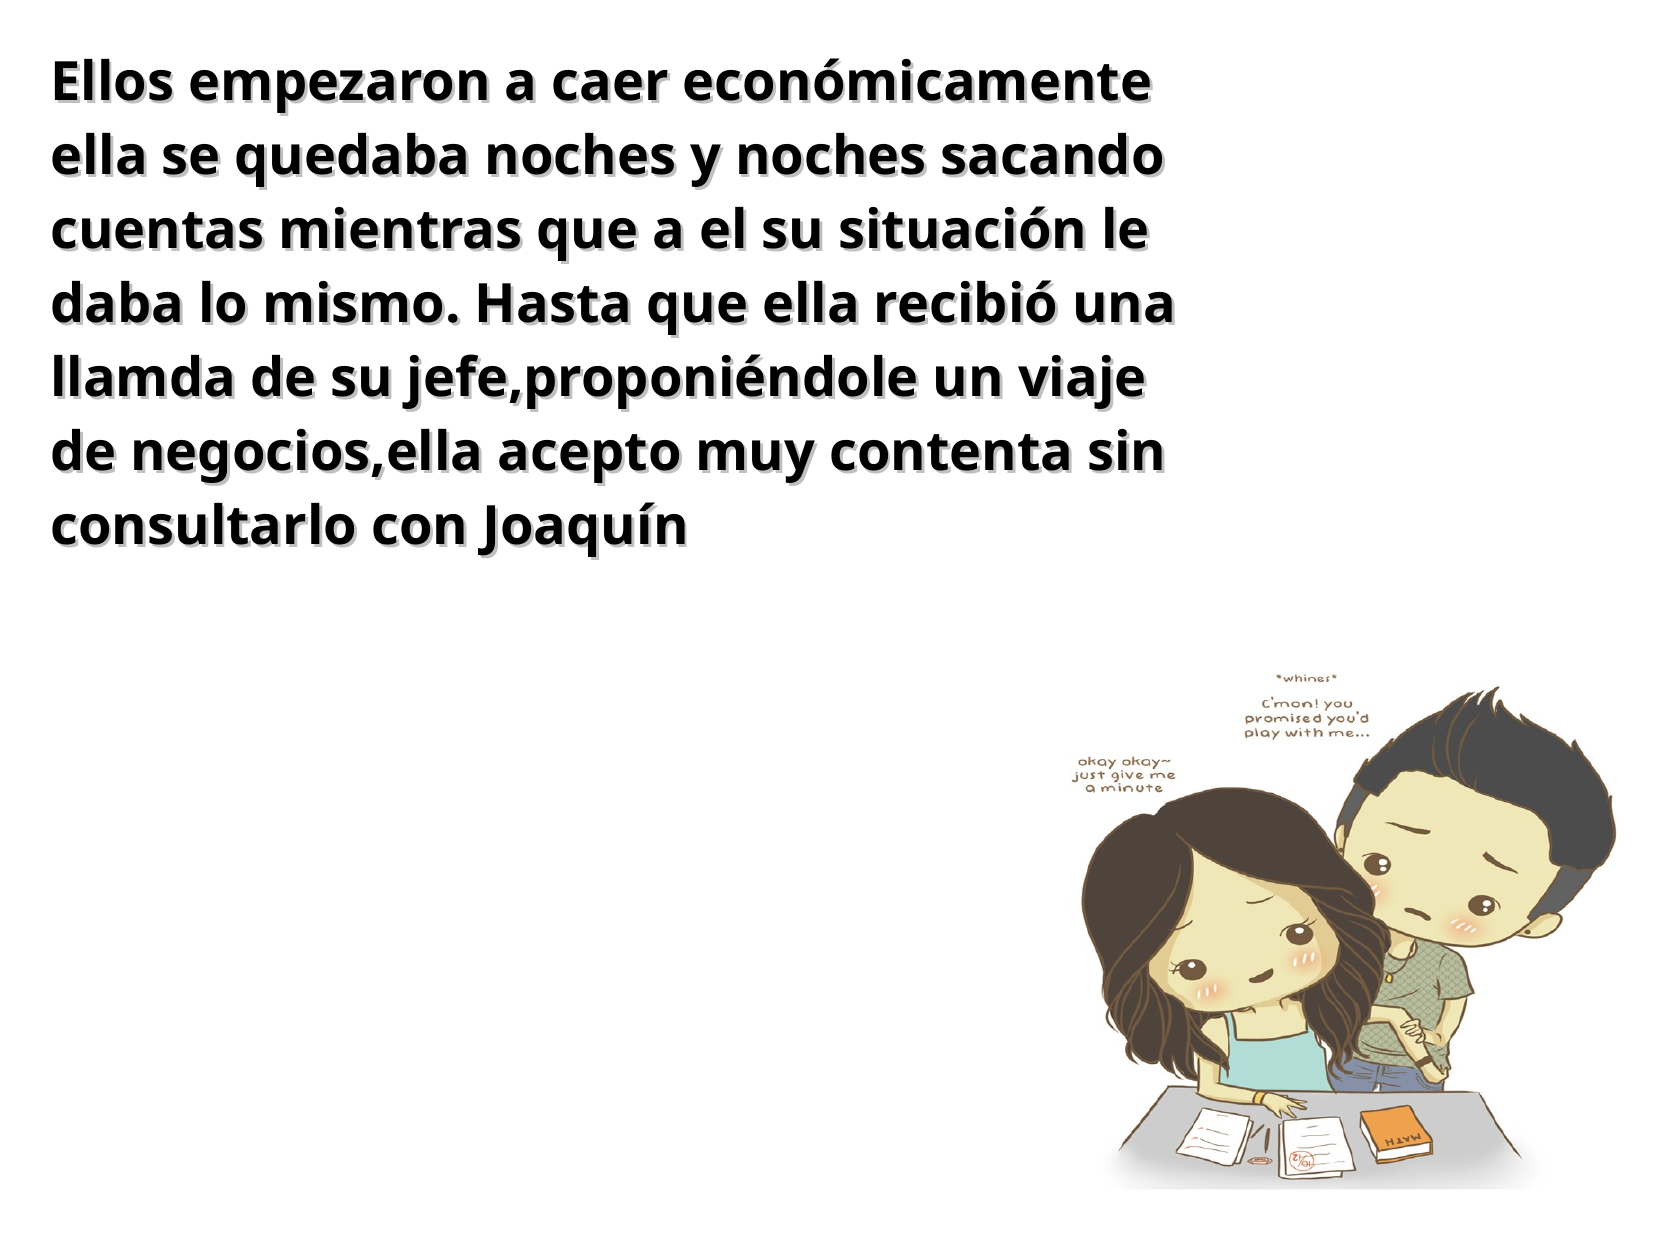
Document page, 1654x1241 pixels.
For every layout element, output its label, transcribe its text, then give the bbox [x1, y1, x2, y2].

text_box Ellos empezaron a caer económicamente ella se quedaba noches y noches sacando cuentas mientras que a el su situación le daba lo mismo. Hasta que ella recibió una llamda de su jefe,proponiéndole un viaje de negocios,ella acepto muy contenta sin consultarlo con Joaquín [35, 35, 1241, 678]
picture [1025, 649, 1654, 1241]
